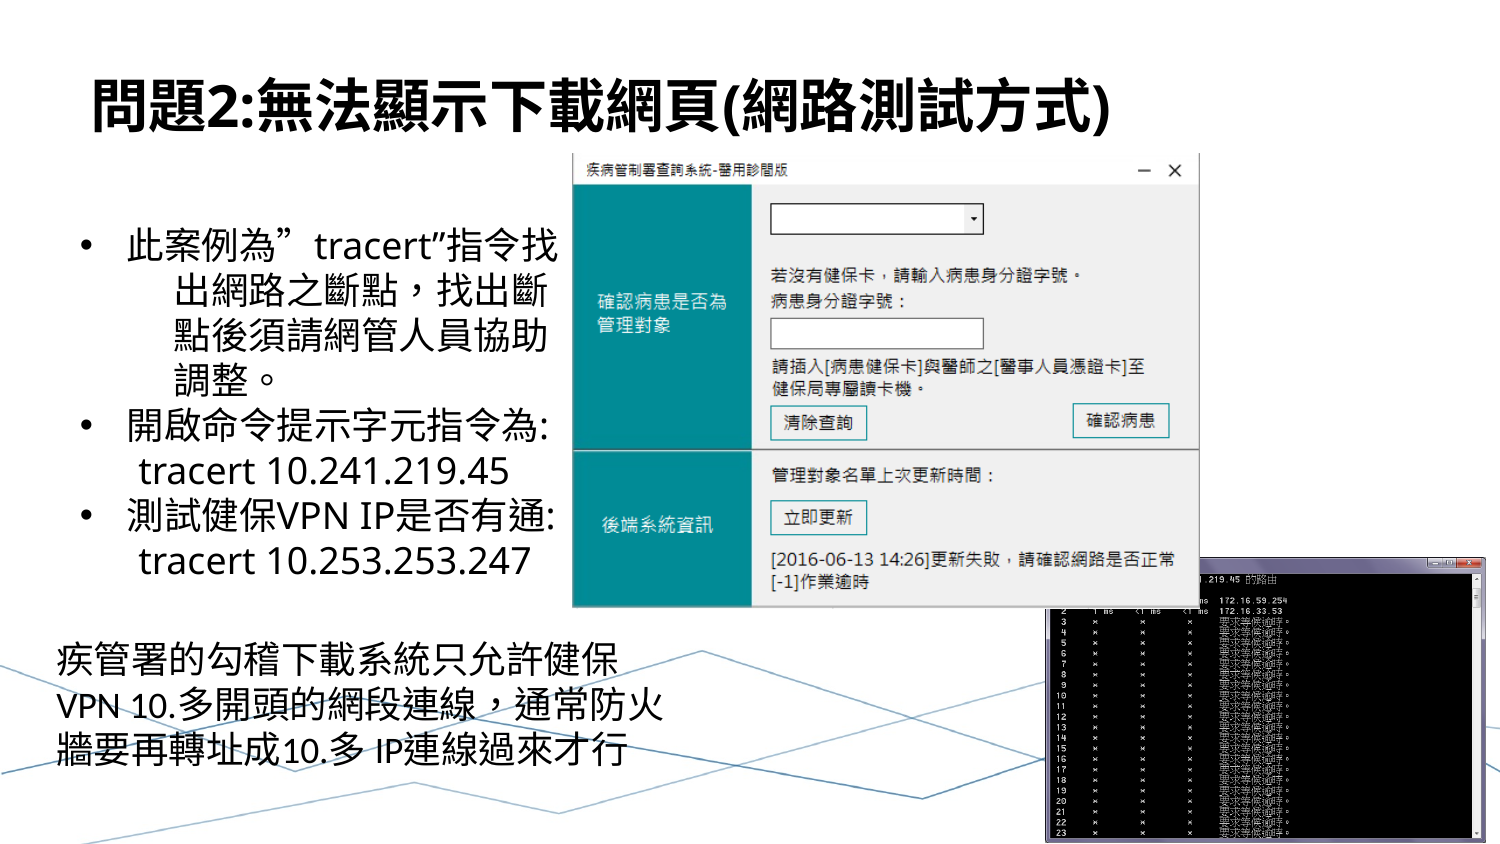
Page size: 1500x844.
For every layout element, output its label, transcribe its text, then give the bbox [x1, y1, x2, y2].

title 問題2:無法顯示下載網頁(網路測試方式) [75, 33, 1426, 175]
text_box 此案例為”tracert”指令找出網路之斷點，找出斷點後須請網管人員協助調整。 開啟命令提示字元指令為: tracert 10.241.219.45 測試健保VPN IP是否有通: tracert 10.253.253.247 [65, 215, 585, 628]
text_box 疾管署的勾稽下載系統只允許健保VPN 10.多開頭的網段連線，通常防火牆要再轉址成10.多 IP連線過來才行 [41, 628, 691, 781]
picture [0, 0, 1500, 844]
